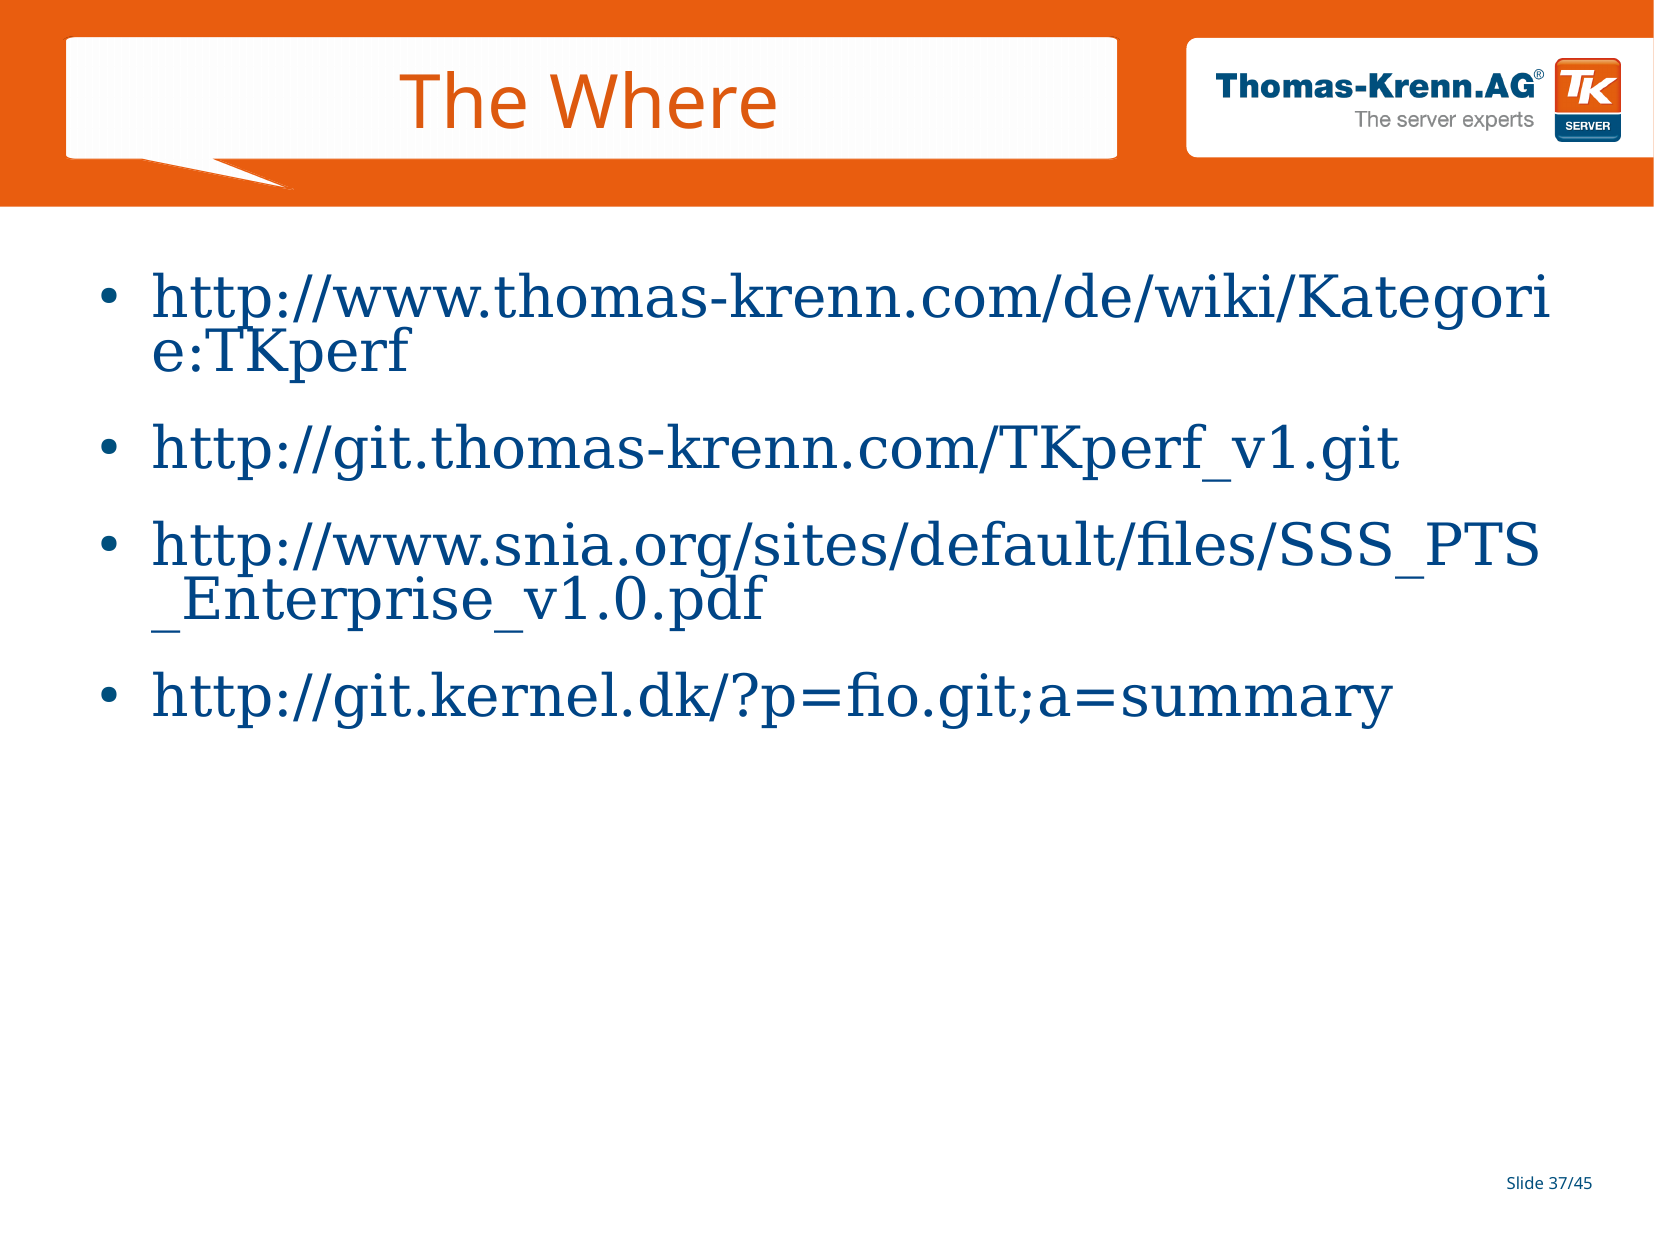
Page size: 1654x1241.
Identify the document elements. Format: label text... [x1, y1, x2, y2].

picture [1216, 58, 1621, 142]
list http://www.thomas-krenn.com/de/wiki/Kategorie:TKperf http://git.thomas-krenn.com/TKperf_v1.git http://www.snia.org/sites/default/files/SSS_PTS_Enterprise_v1.0.pdf http://git.kernel.dk/?p=fio.git;a=summary [81, 263, 1570, 1092]
picture [63, 36, 1120, 190]
title The Where [69, 35, 1110, 165]
